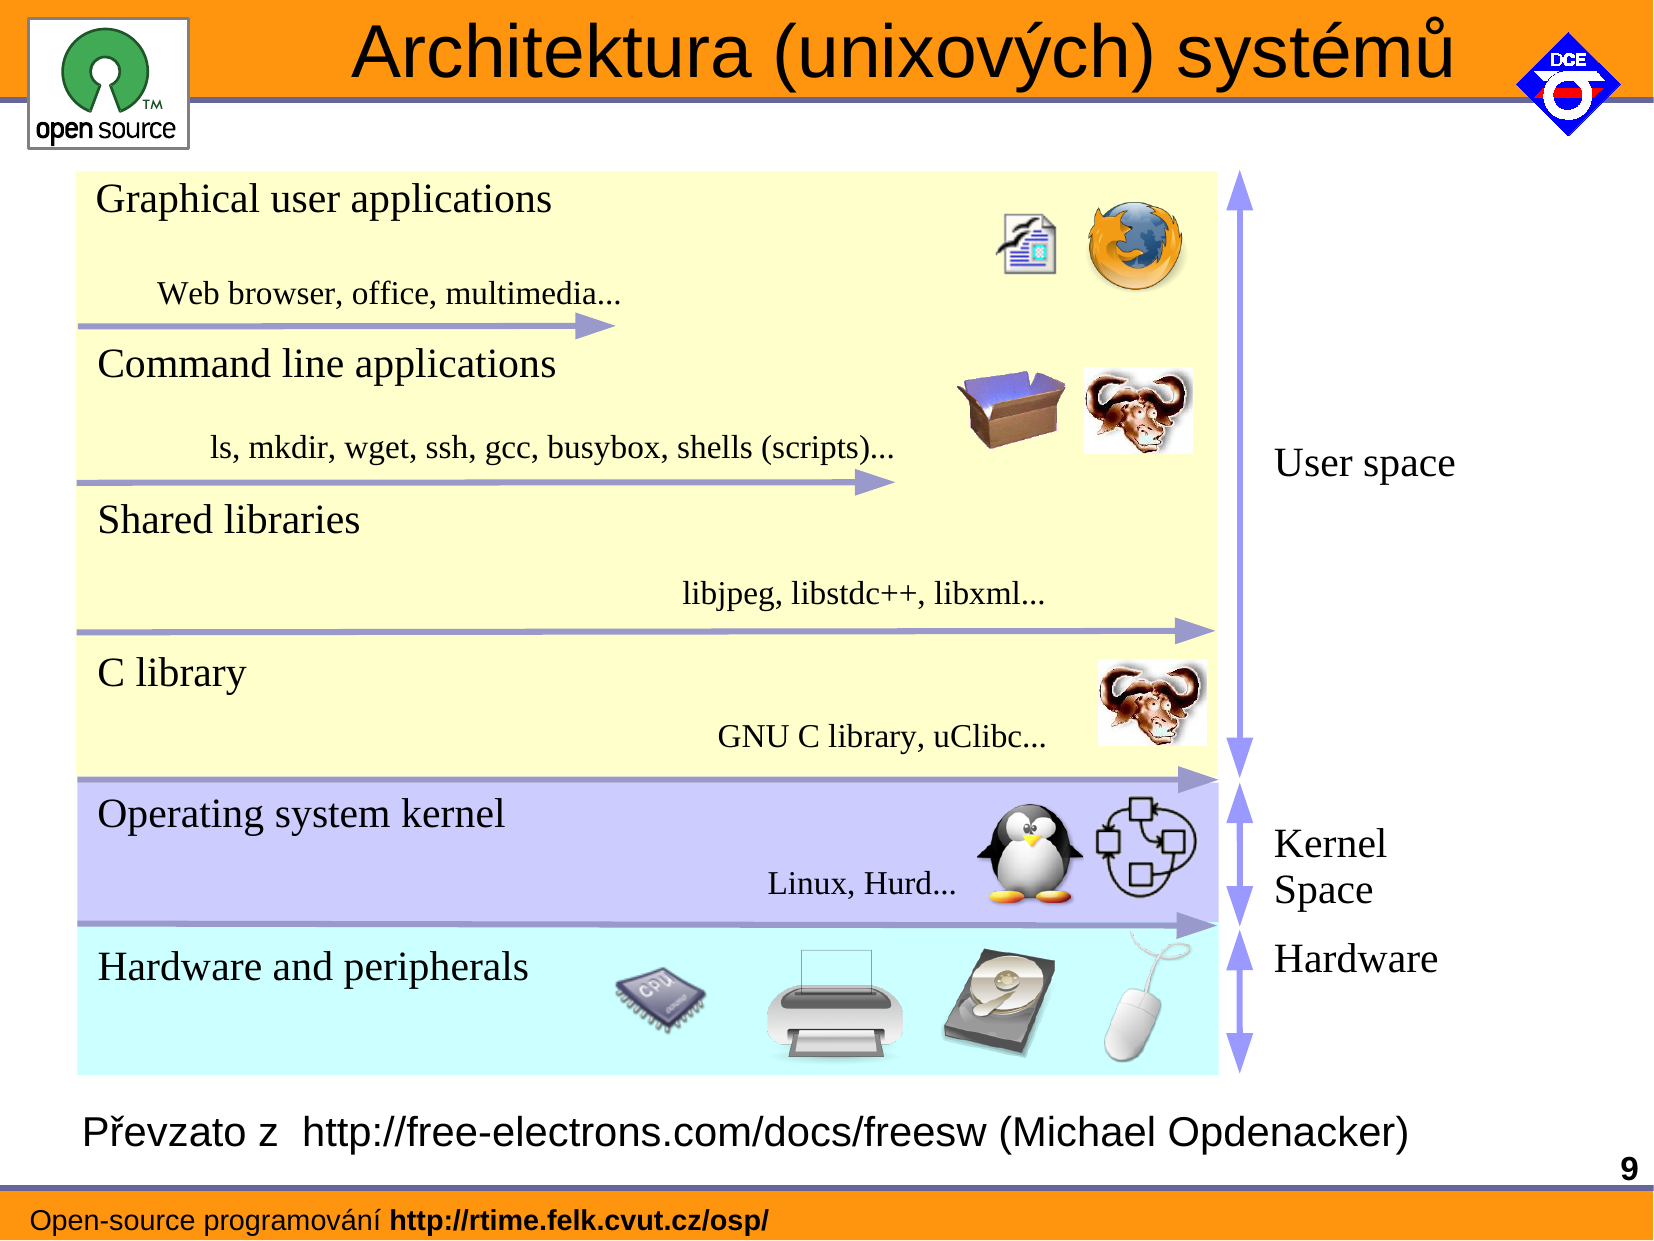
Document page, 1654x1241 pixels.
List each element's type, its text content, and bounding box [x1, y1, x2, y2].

picture [957, 371, 1066, 449]
picture [765, 926, 905, 1066]
text_box User space [1268, 433, 1469, 503]
text_box Linux, Hurd... [761, 858, 964, 917]
text_box Graphical user applications [89, 169, 659, 240]
picture [976, 800, 1084, 909]
text_box libjpeg, libstdc++, libxml... [676, 568, 1053, 628]
text_box Převzato z http://free-electrons.com/docs/freesw (Michael Opdenacker) [75, 1102, 1469, 1167]
text_box Hardware [1268, 929, 1501, 1000]
text_box ls, mkdir, wget, ssh, gcc, busybox, shells (scripts)... [204, 423, 903, 482]
picture [1098, 659, 1207, 746]
picture [994, 212, 1061, 279]
text_box [75, 171, 1218, 777]
text_box Web browser, office, multimedia... [151, 268, 630, 327]
picture [1089, 791, 1202, 906]
picture [1082, 190, 1189, 297]
picture [613, 952, 714, 1053]
text_box Command line applications [91, 333, 578, 404]
text_box Shared libraries [91, 489, 540, 560]
text_box Hardware and peripherals [91, 936, 540, 1007]
text_box GNU C library, uClibc... [711, 711, 1055, 770]
text_box Kernel Space [1268, 814, 1501, 928]
text_box [77, 782, 1219, 1076]
picture [933, 928, 1207, 1071]
picture [1084, 367, 1193, 454]
text_box Operating system kernel [91, 783, 540, 854]
text_box C library [91, 642, 540, 713]
title Architektura (unixových) systémů [178, 4, 1631, 98]
